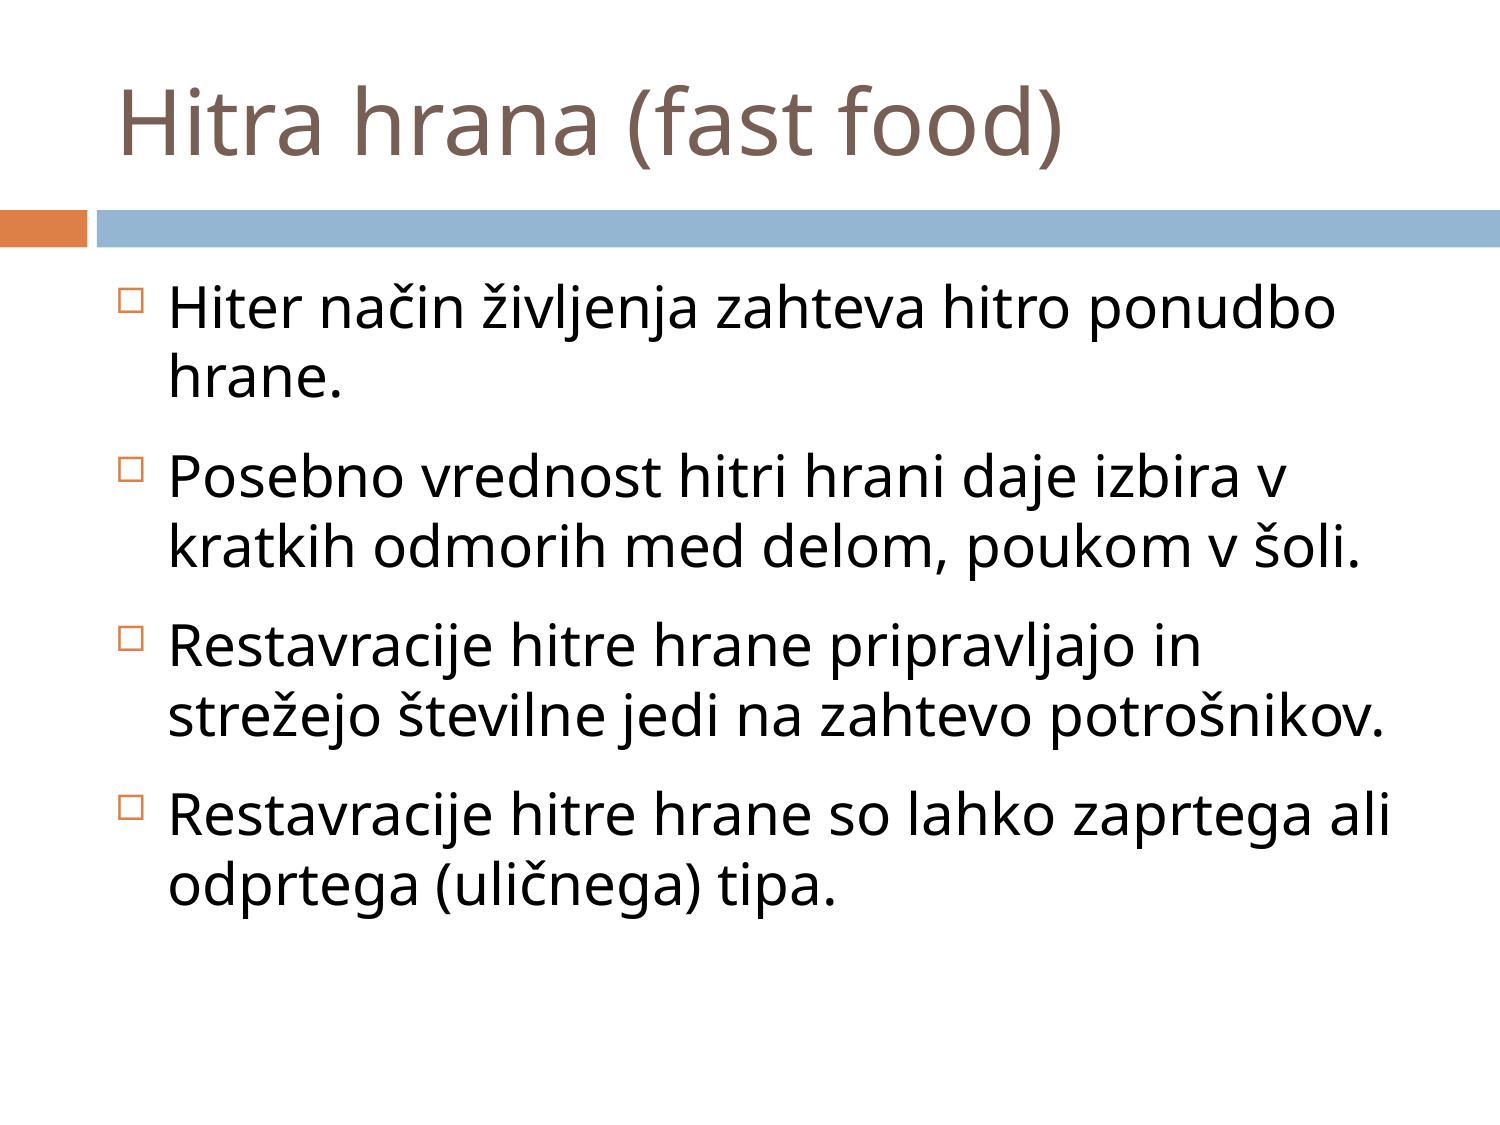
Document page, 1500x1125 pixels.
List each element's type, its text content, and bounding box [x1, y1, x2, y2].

title Hitra hrana (fast food) [100, 37, 1438, 200]
list Hiter način življenja zahteva hitro ponudbo hrane. Posebno vrednost hitri hrani daje izbira v kratkih odmorih med delom, poukom v šoli. Restavracije hitre hrane pripravljajo in strežejo številne jedi na zahtevo potrošnikov. Restavracije hitre hrane so lahko zaprtega ali odprtega (uličnega) tipa. [100, 262, 1438, 1000]
